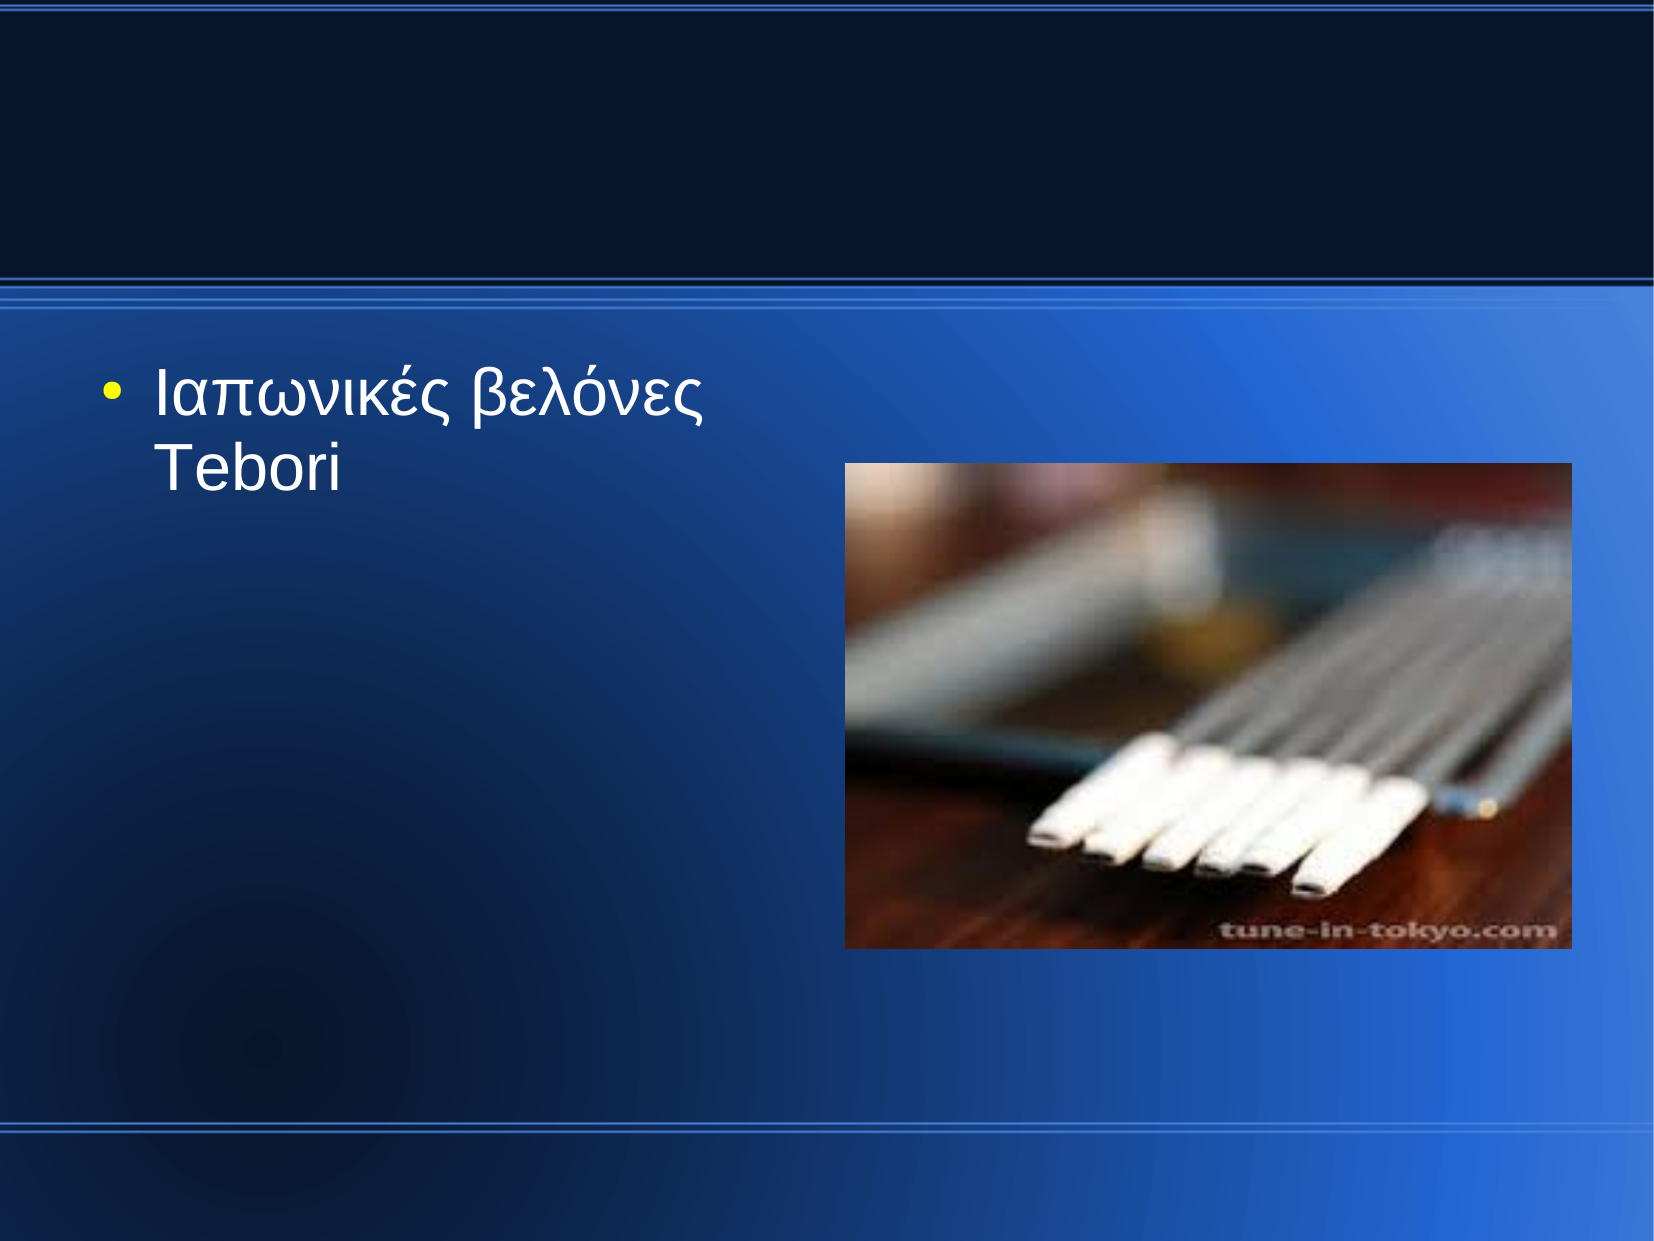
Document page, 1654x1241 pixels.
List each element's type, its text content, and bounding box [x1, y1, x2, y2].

list Ιαπωνικές βελόνες Tebori [82, 355, 809, 1058]
picture [0, 0, 1654, 1241]
